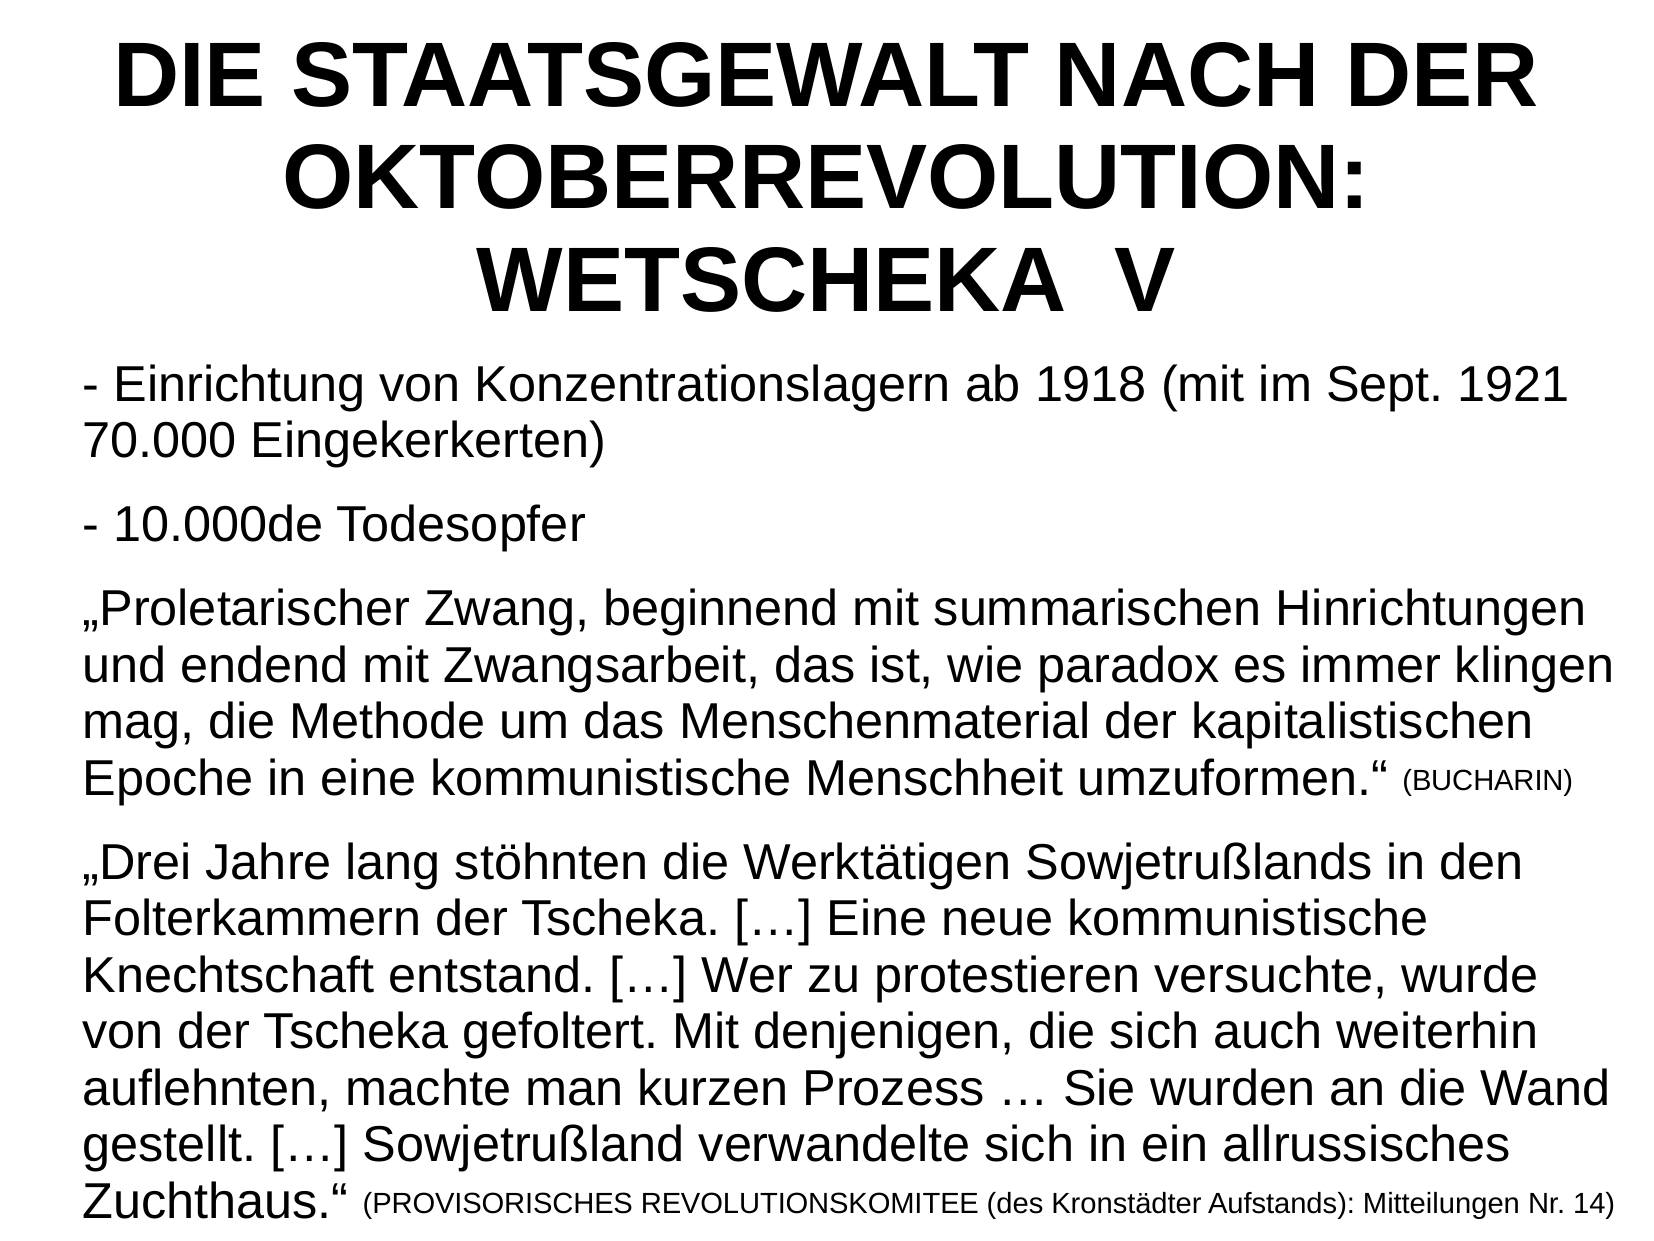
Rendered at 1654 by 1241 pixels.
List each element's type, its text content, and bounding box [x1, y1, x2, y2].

list - Einrichtung von Konzentrationslagern ab 1918 (mit im Sept. 1921 70.000 Eingekerkerten) - 10.000de Todesopfer „Proletarischer Zwang, beginnend mit summarischen Hinrichtungen und endend mit Zwangsarbeit, das ist, wie paradox es immer klingen mag, die Methode um das Menschenmaterial der kapitalistischen Epoche in eine kommunistische Menschheit umzuformen.“ (BUCHARIN) „Drei Jahre lang stöhnten die Werktätigen Sowjetrußlands in den Folterkammern der Tscheka. […] Eine neue kommunistische Knechtschaft entstand. […] Wer zu protestieren versuchte, wurde von der Tscheka gefoltert. Mit denjenigen, die sich auch weiterhin auflehnten, machte man kurzen Prozess … Sie wurden an die Wand gestellt. […] Sowjetrußland verwandelte sich in ein allrussisches Zuchthaus.“ (PROVISORISCHES REVOLUTIONSKOMITEE (des Kronstädter Aufstands): Mitteilungen Nr. 14) [82, 271, 1630, 1241]
title DIE STAATSGEWALT NACH DER OKTOBERREVOLUTION: WETSCHEKA V [82, 23, 1571, 271]
